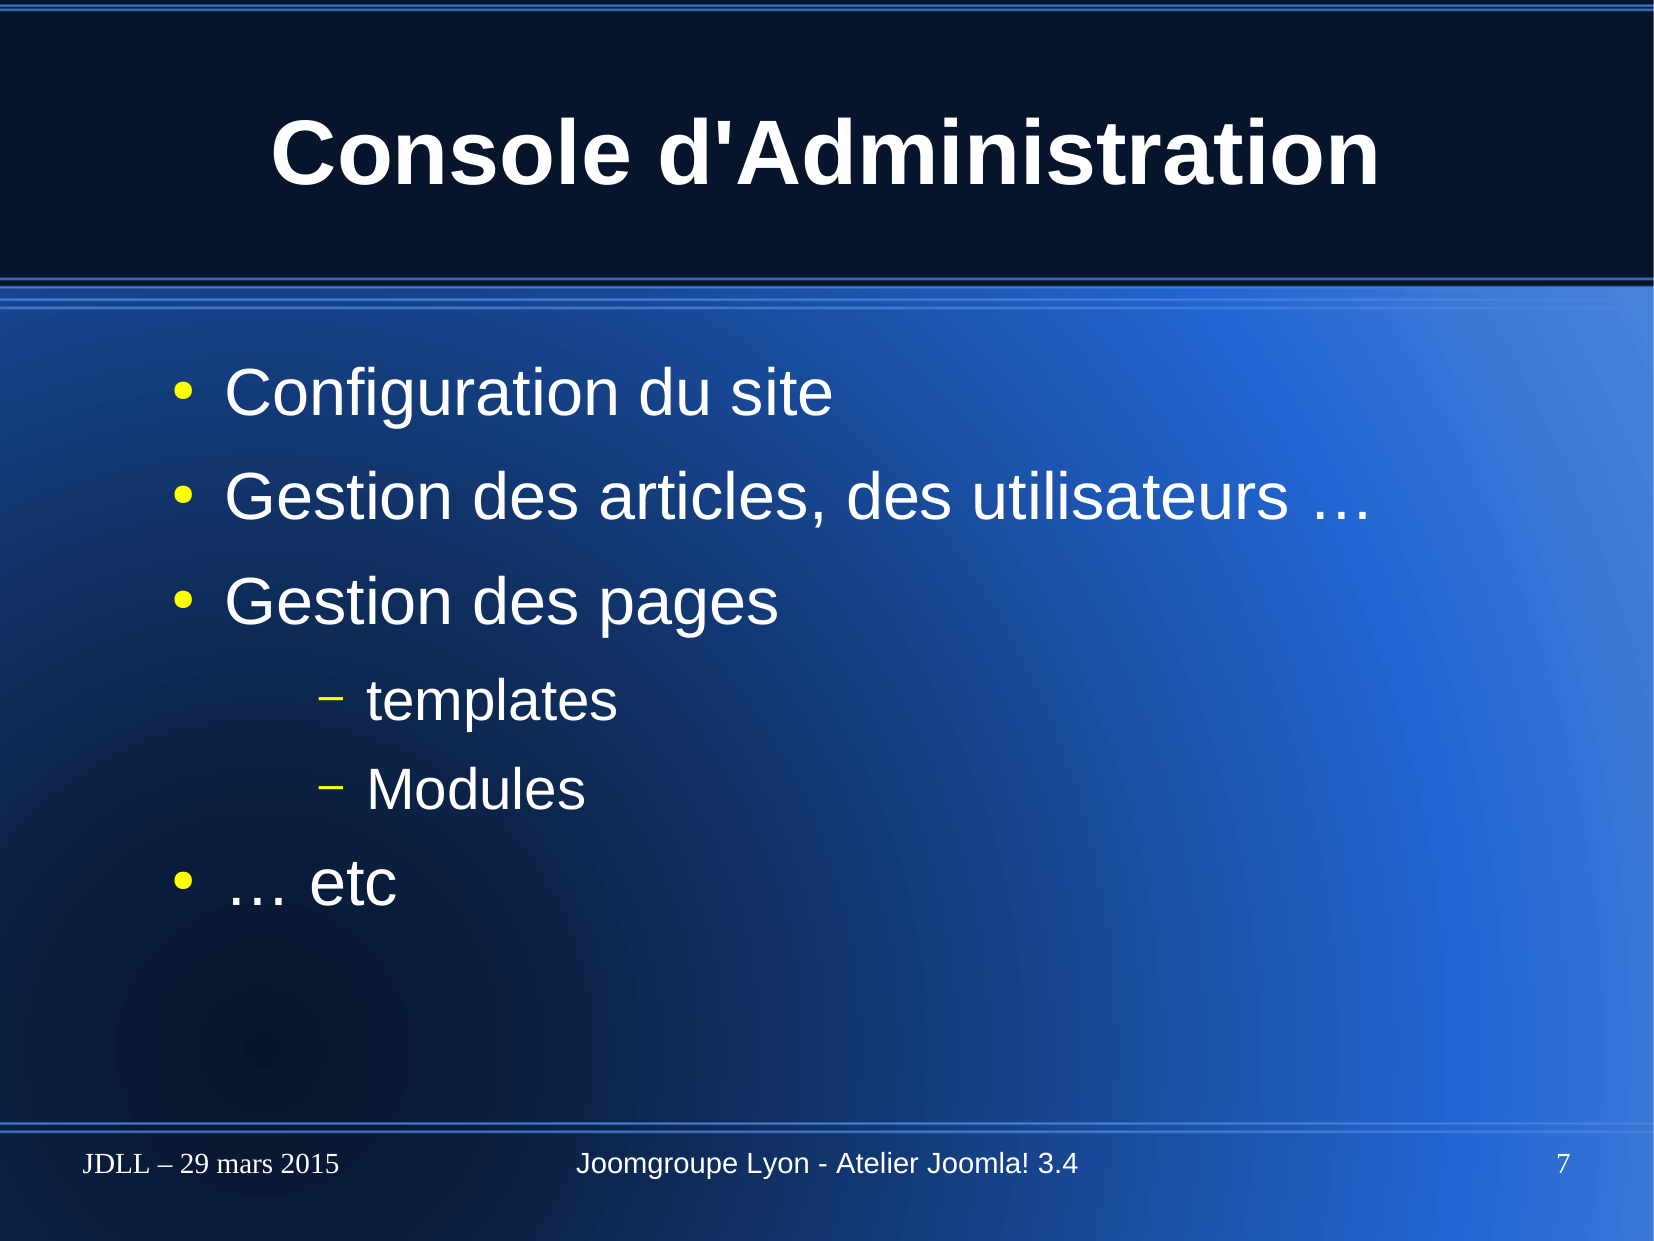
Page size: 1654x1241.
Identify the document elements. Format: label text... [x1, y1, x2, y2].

title Console d'Administration [82, 49, 1571, 257]
picture [0, 0, 1654, 1241]
list Configuration du site Gestion des articles, des utilisateurs … Gestion des pages templates Modules … etc [82, 355, 1571, 1174]
